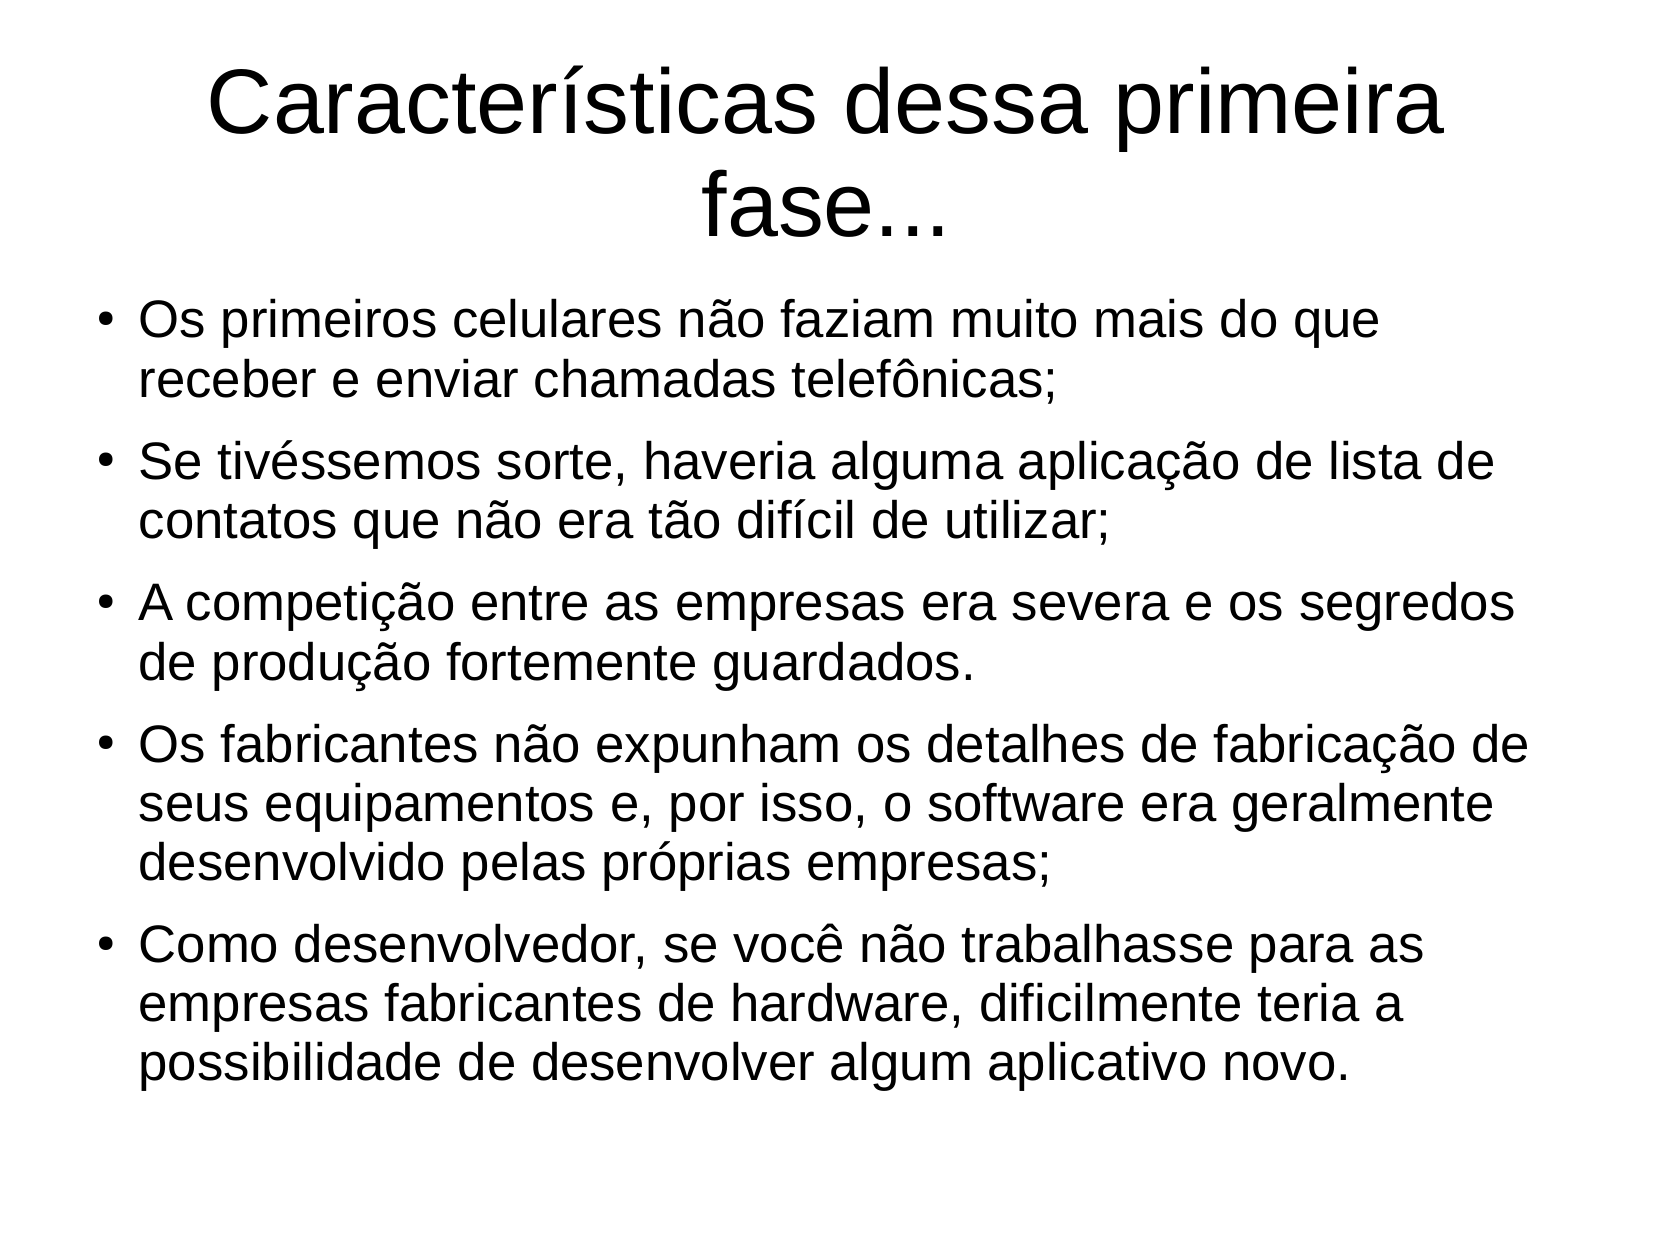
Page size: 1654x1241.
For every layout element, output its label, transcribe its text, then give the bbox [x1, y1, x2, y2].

title Características dessa primeira fase... [82, 50, 1571, 256]
list Os primeiros celulares não faziam muito mais do que receber e enviar chamadas telefônicas; Se tivéssemos sorte, haveria alguma aplicação de lista de contatos que não era tão difícil de utilizar; A competição entre as empresas era severa e os segredos de produção fortemente guardados. Os fabricantes não expunham os detalhes de fabricação de seus equipamentos e, por isso, o software era geralmente desenvolvido pelas próprias empresas; Como desenvolvedor, se você não trabalhasse para as empresas fabricantes de hardware, dificilmente teria a possibilidade de desenvolver algum aplicativo novo. [82, 290, 1571, 1109]
